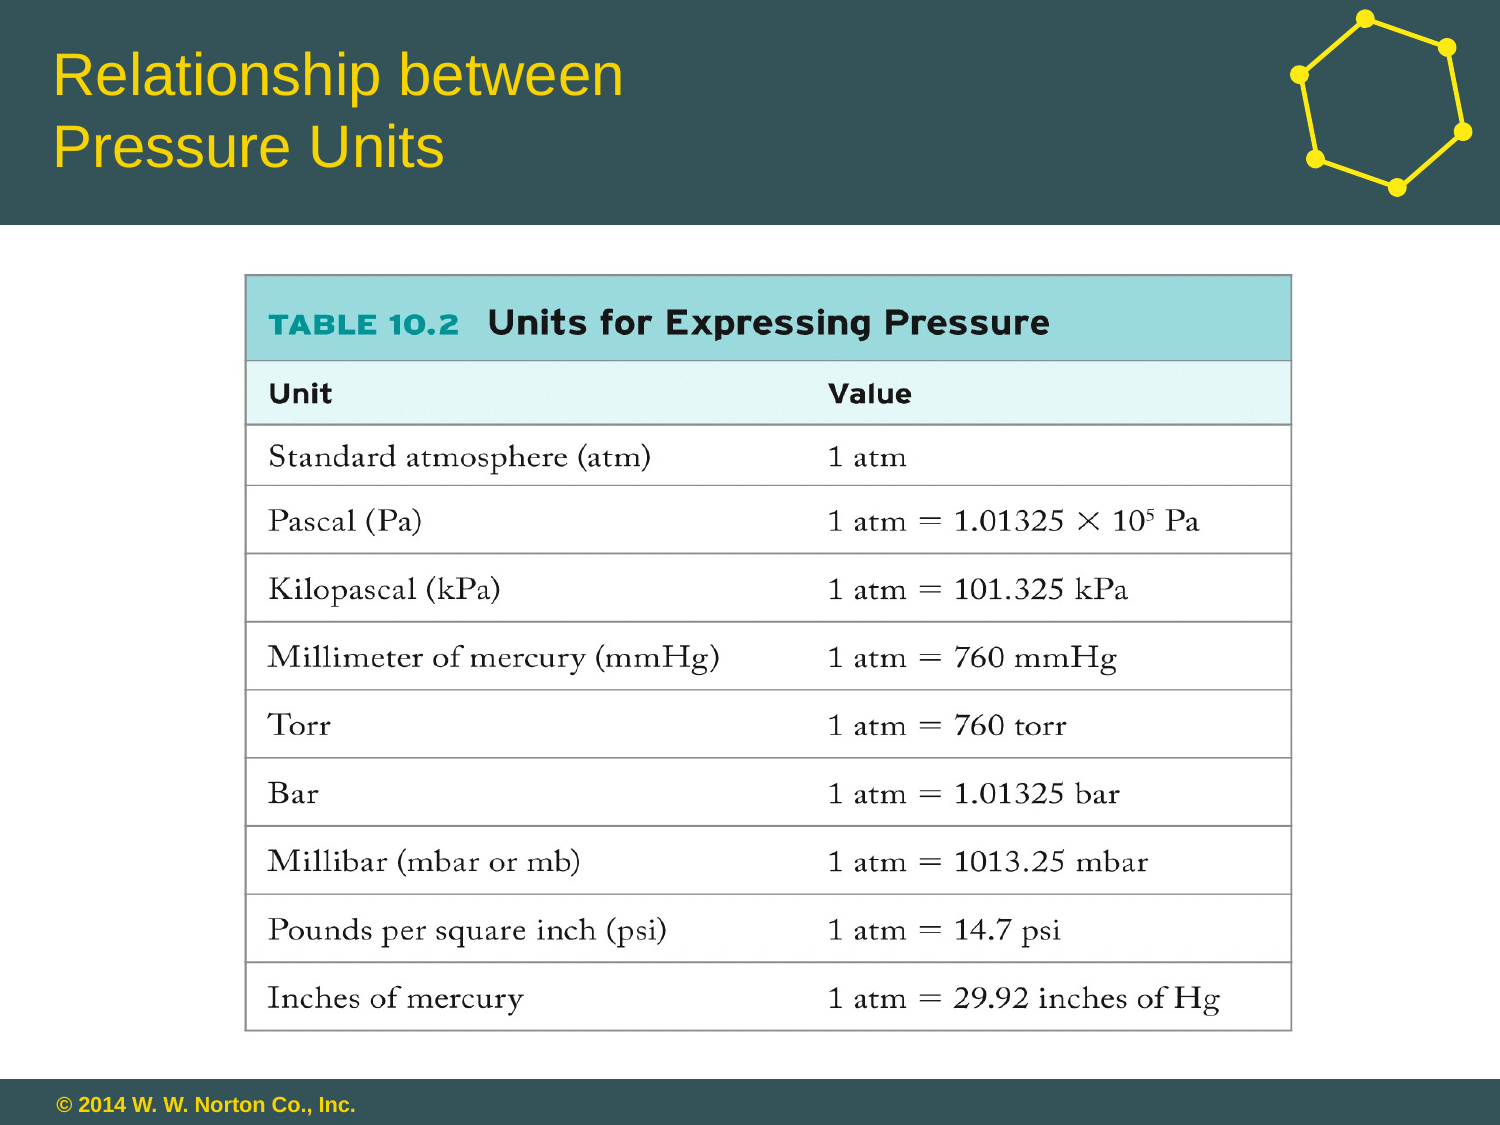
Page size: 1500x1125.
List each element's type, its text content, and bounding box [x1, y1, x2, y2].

title Relationship between Pressure Units [37, 19, 1118, 195]
picture [236, 267, 1298, 1043]
